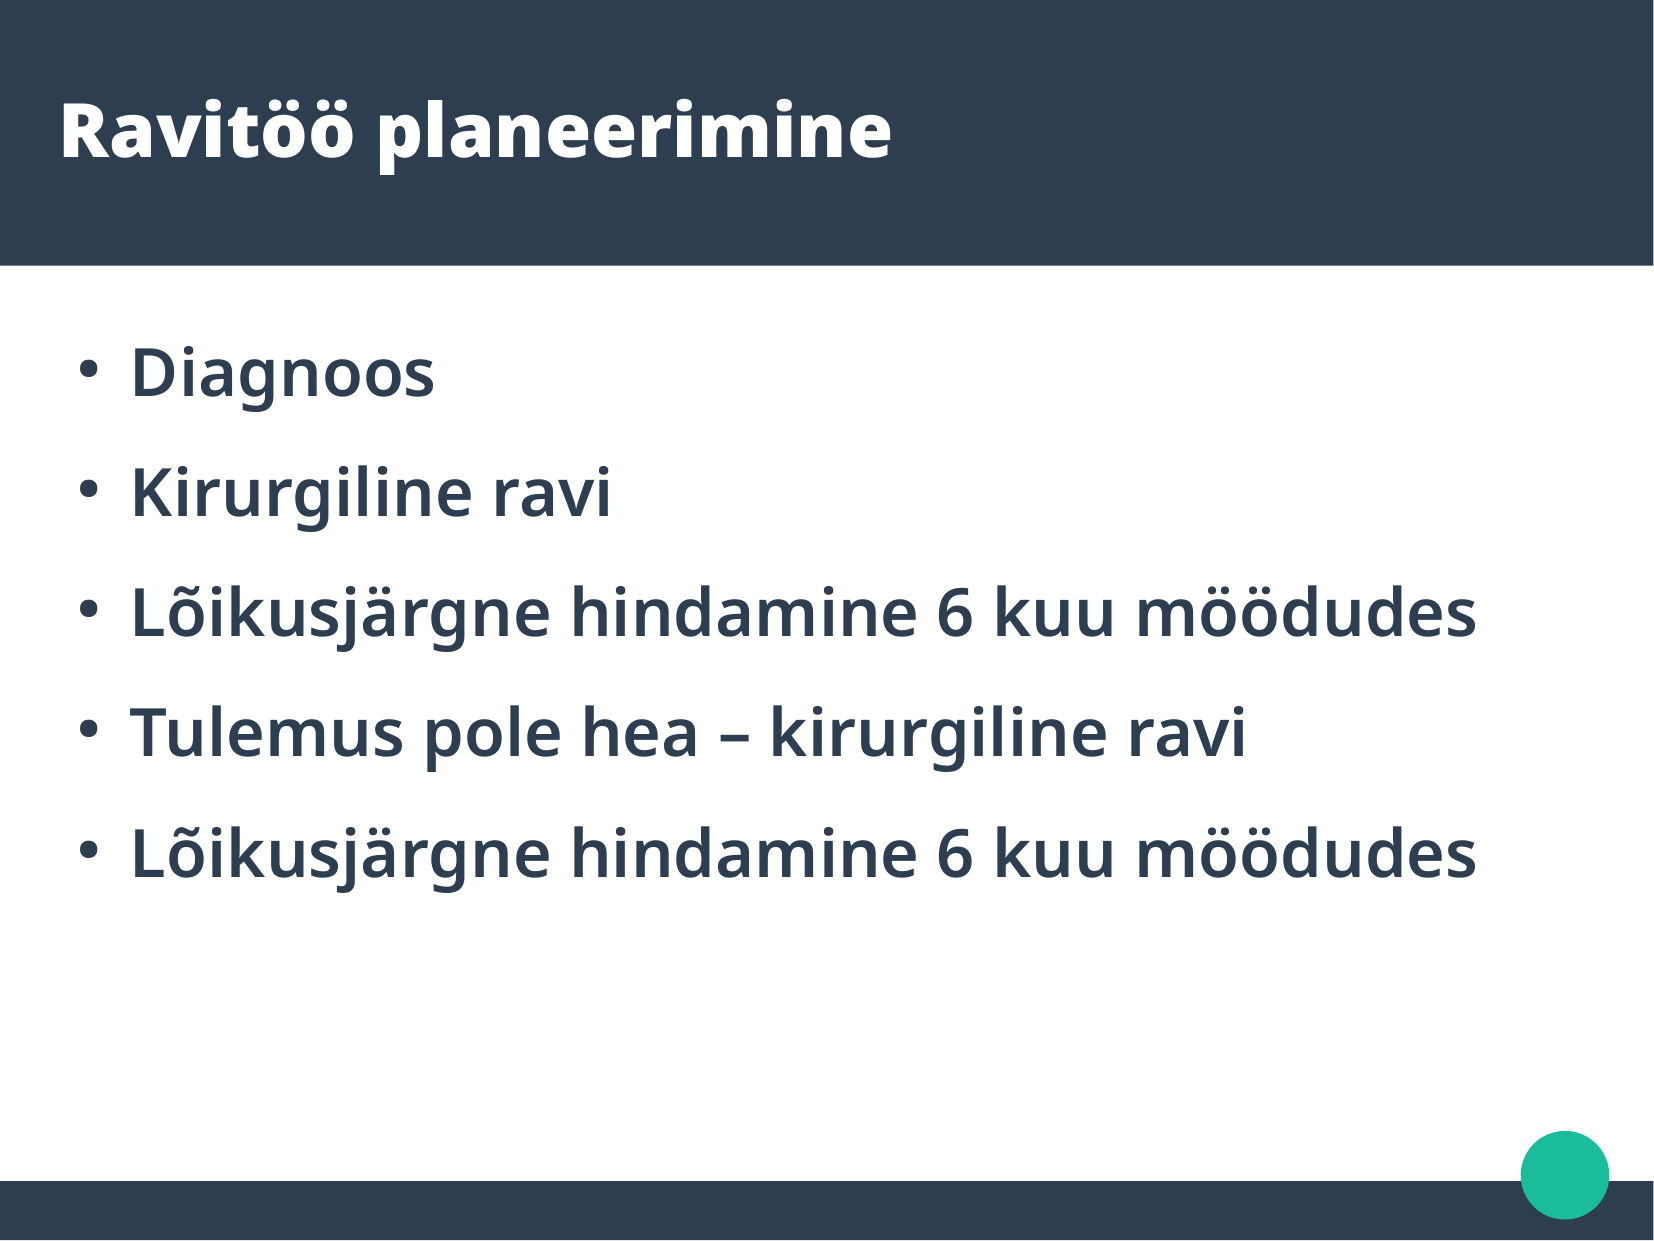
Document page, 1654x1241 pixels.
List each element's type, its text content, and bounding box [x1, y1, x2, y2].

title Ravitöö planeerimine [59, 49, 1595, 207]
list Diagnoos Kirurgiline ravi Lõikusjärgne hindamine 6 kuu möödudes Tulemus pole hea – kirurgiline ravi Lõikusjärgne hindamine 6 kuu möödudes [59, 324, 1595, 1152]
